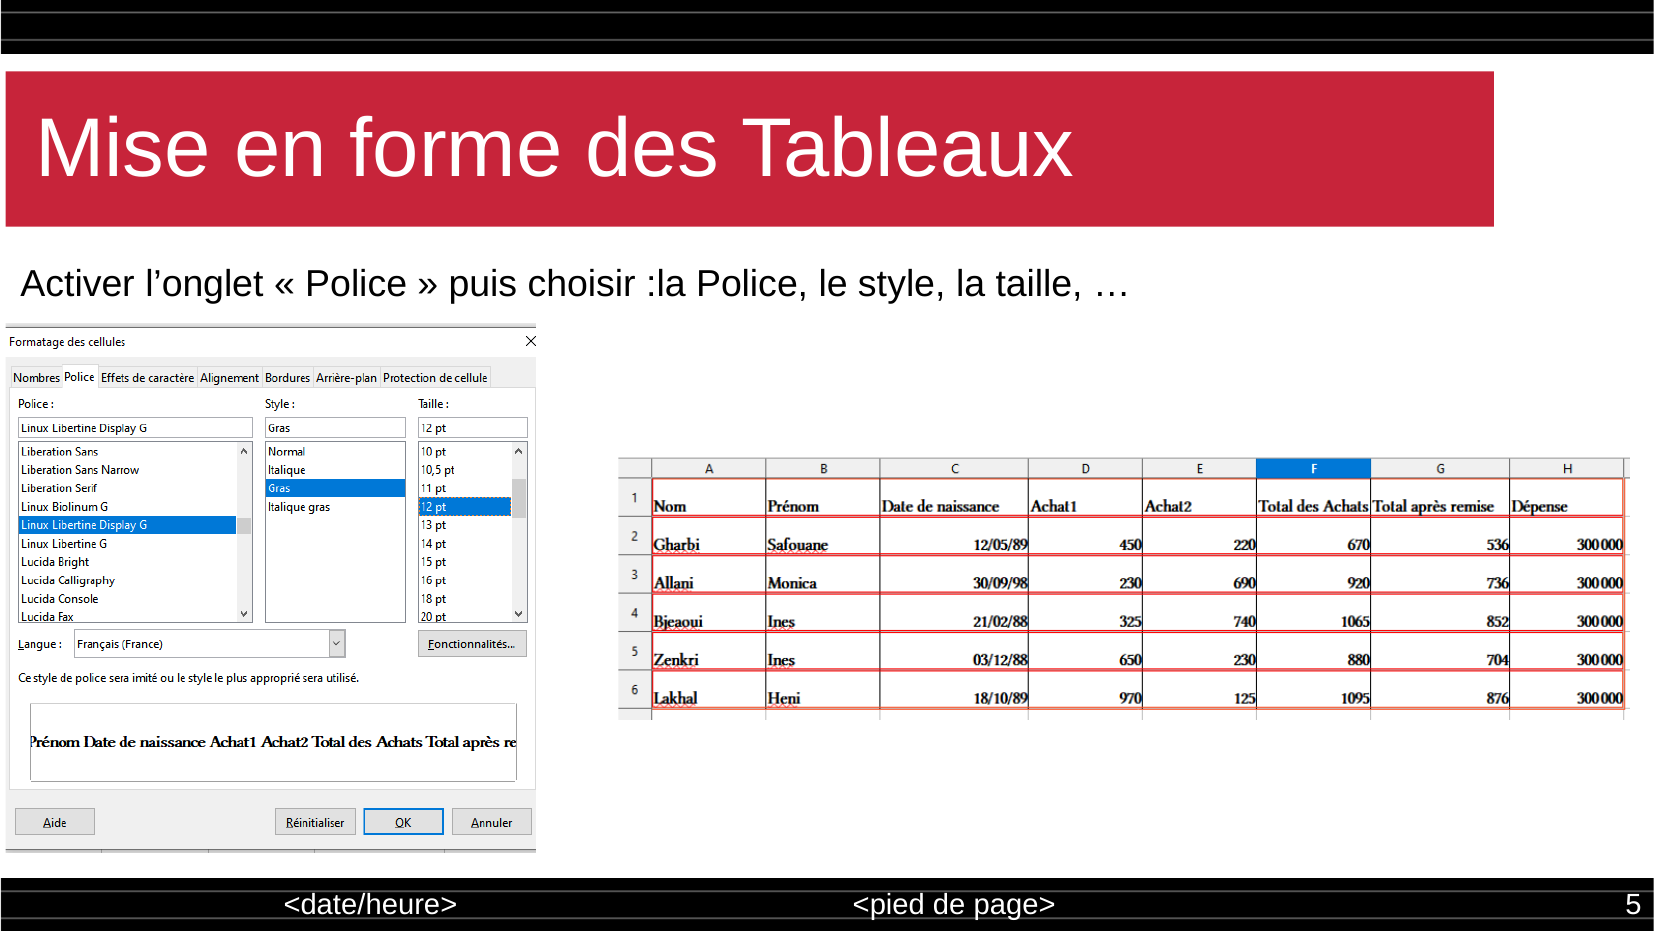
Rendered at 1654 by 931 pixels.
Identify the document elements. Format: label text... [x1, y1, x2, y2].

text_box Activer l’onglet « Police » puis choisir :la Police, le style, la taille, … [5, 251, 1581, 311]
picture [618, 457, 1630, 720]
text_box Mise en forme des Tableaux [5, 71, 1494, 227]
picture [0, 0, 1654, 54]
picture [5, 323, 536, 853]
picture [0, 878, 1654, 931]
